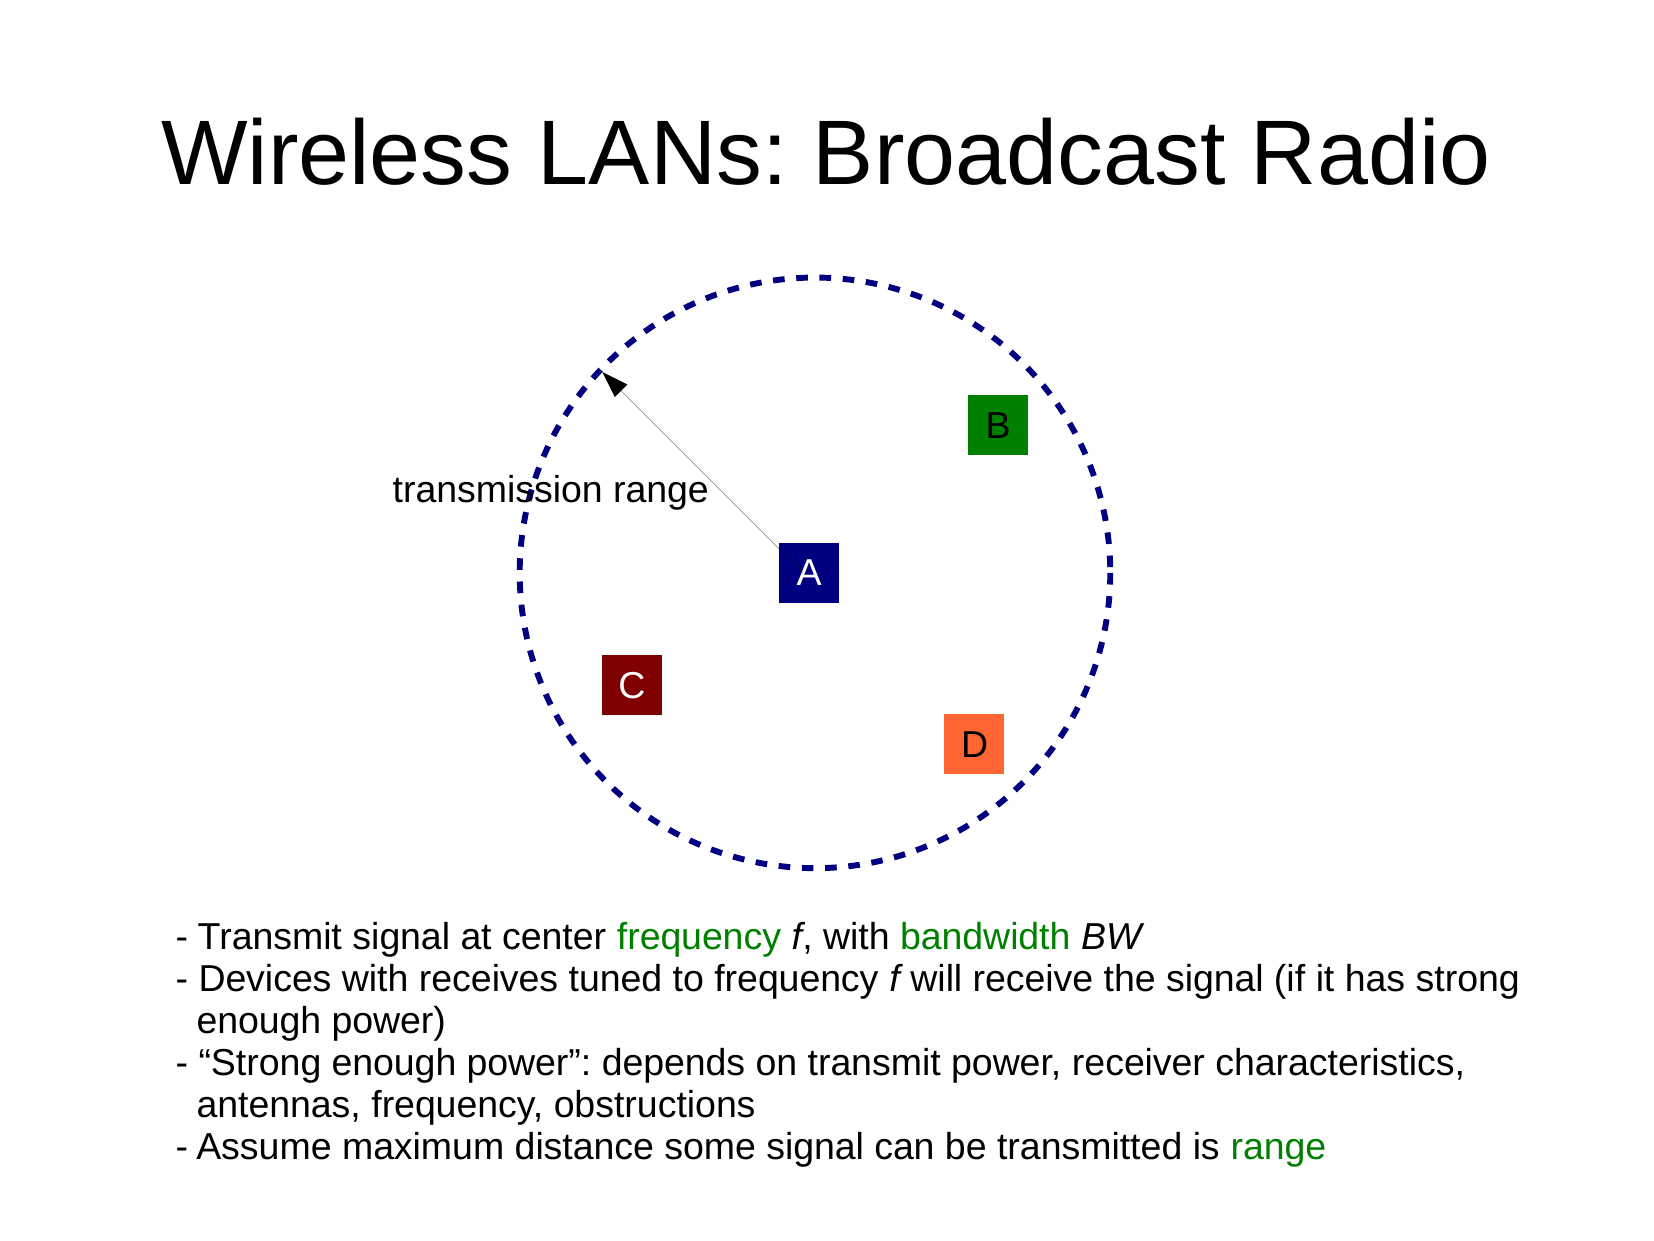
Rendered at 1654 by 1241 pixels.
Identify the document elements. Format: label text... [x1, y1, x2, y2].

text_box D [944, 714, 1004, 774]
text_box B [968, 395, 1028, 455]
text_box transmission range [377, 460, 724, 518]
text_box C [602, 655, 662, 715]
text_box - Transmit signal at center frequency f, with bandwidth BW - Devices with receives tuned to frequency f will receive the signal (if it has strong enough power) - “Strong enough power”: depends on transmit power, receiver characteristics, antennas, frequency, obstructions - Assume maximum distance some signal can be transmitted is range [160, 907, 1535, 1175]
text_box A [779, 543, 839, 603]
title Wireless LANs: Broadcast Radio [82, 49, 1571, 257]
text_box A [804, 562, 813, 575]
